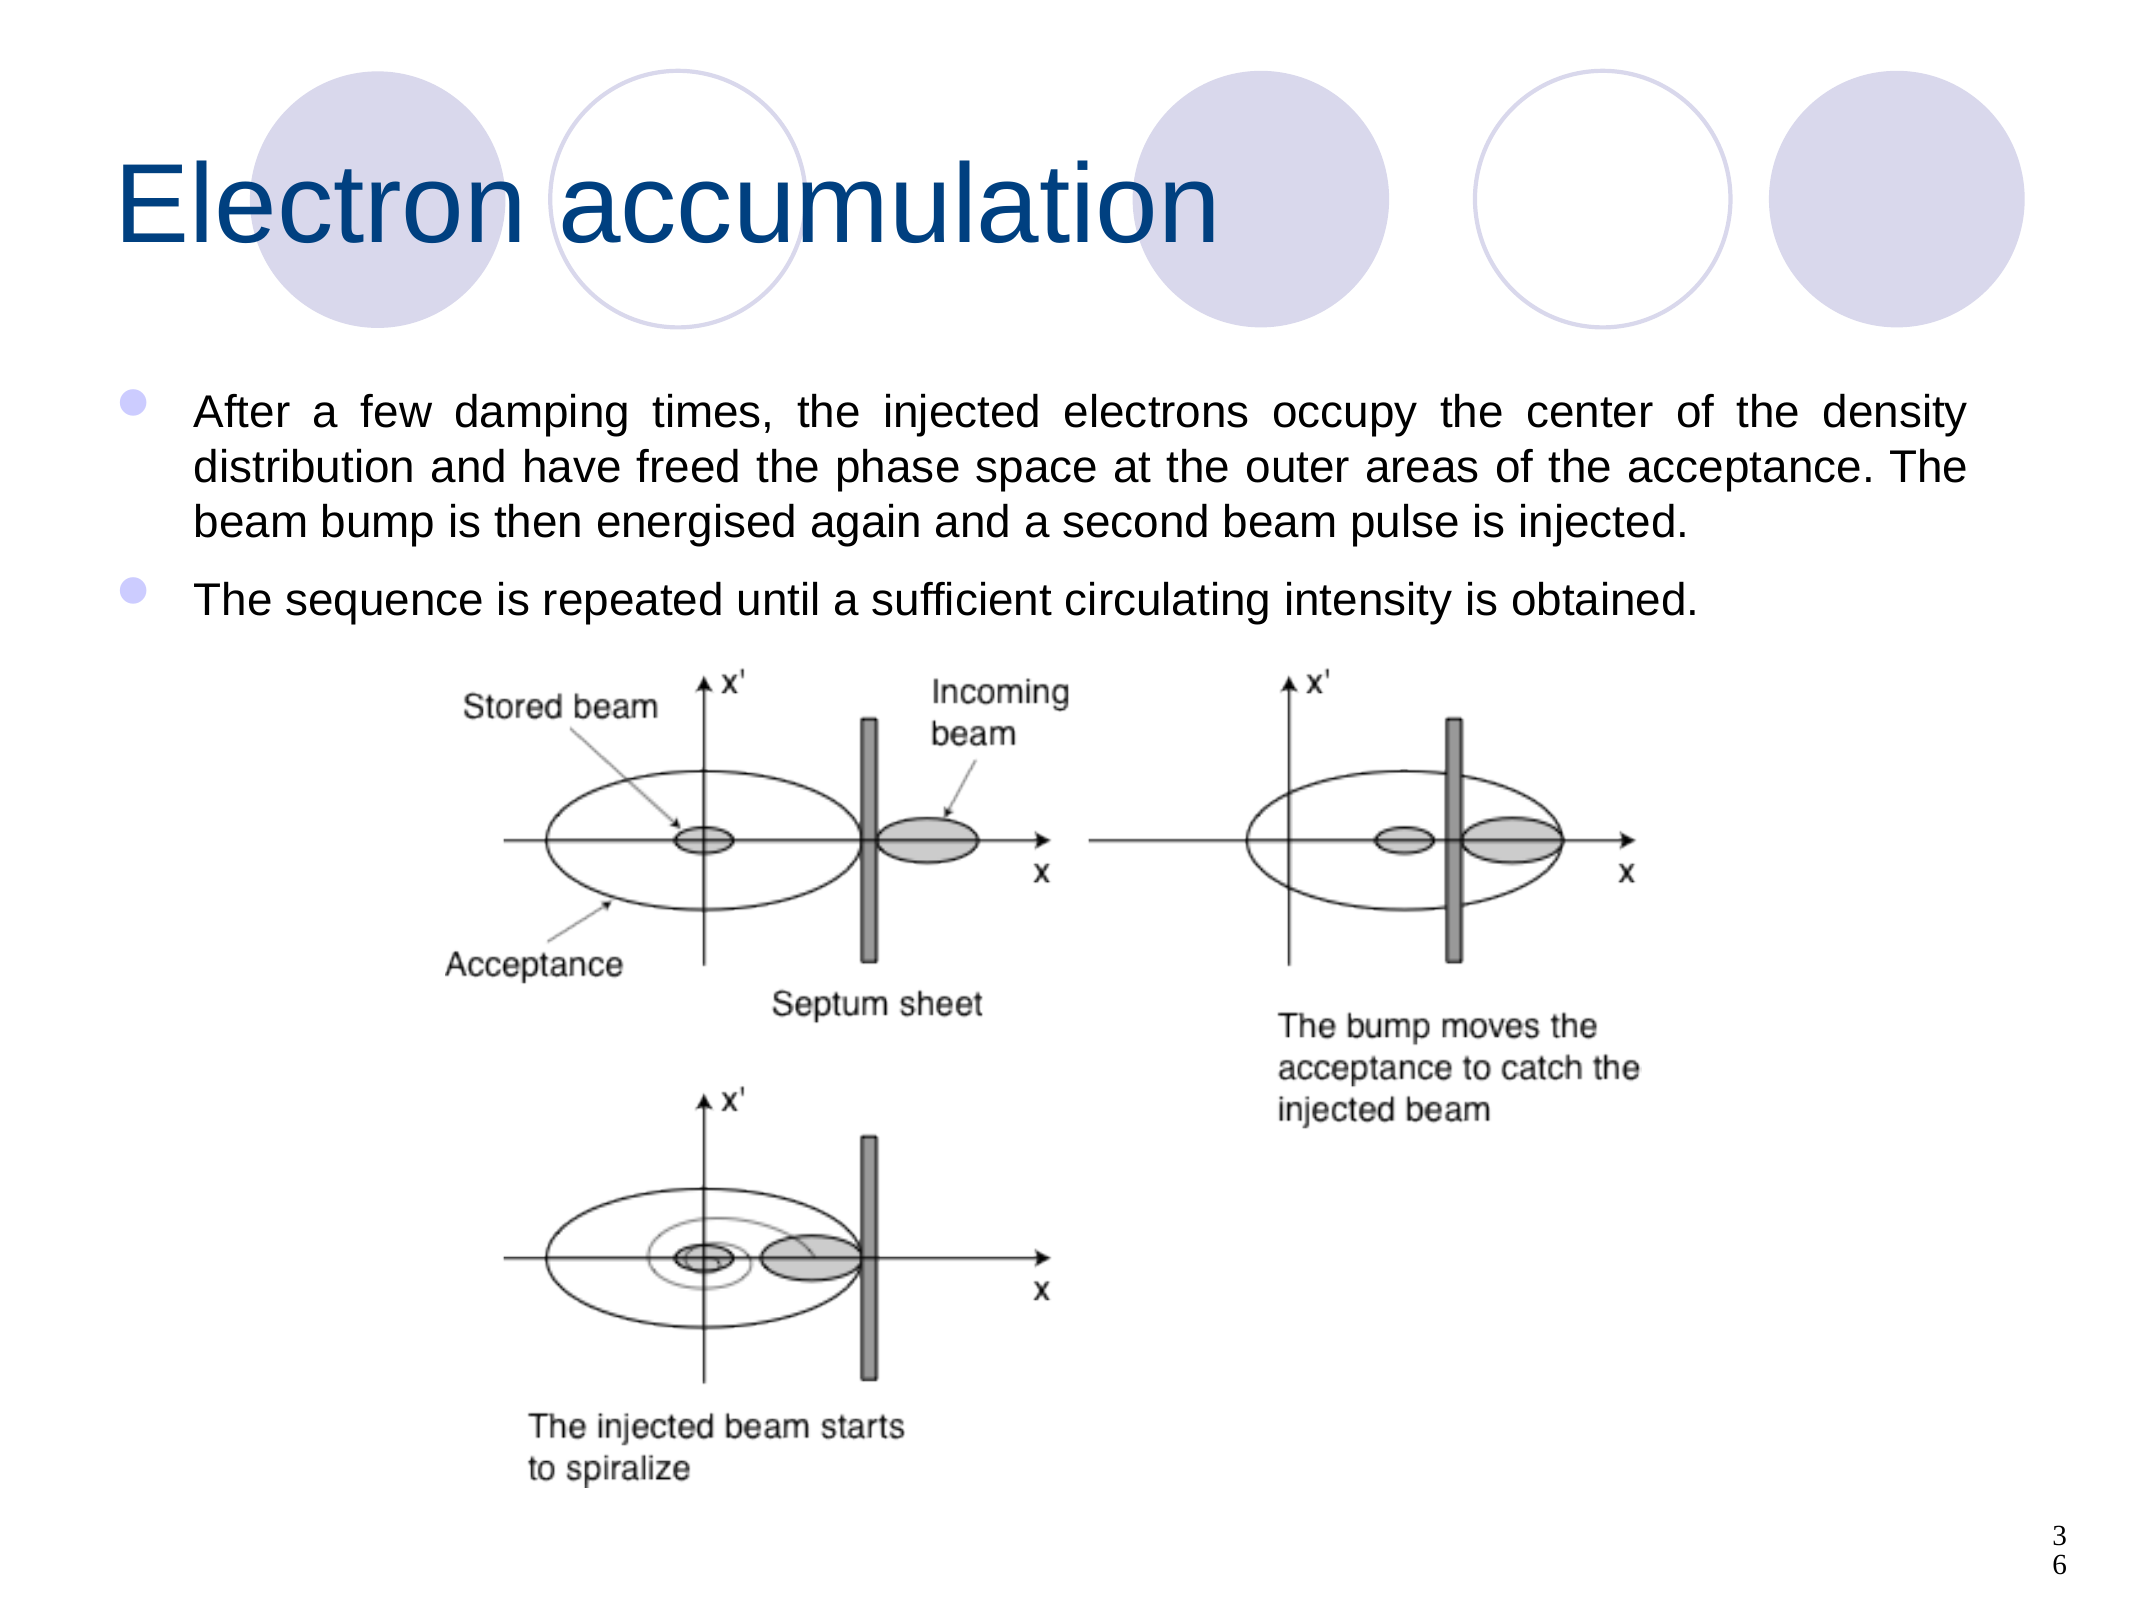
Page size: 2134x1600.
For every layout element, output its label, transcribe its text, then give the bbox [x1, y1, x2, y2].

title Electron accumulation [106, 21, 2028, 374]
picture [445, 660, 1642, 1488]
list After a few damping times, the injected electrons occupy the center of the density distribution and have freed the phase space at the outer areas of the acceptance. The beam bump is then energised again and a second beam pulse is injected. The sequence is repeated until a sufficient circulating intensity is obtained. [99, 372, 2021, 638]
text_box [437, 1070, 1217, 1600]
text_box [1074, 638, 1675, 1155]
